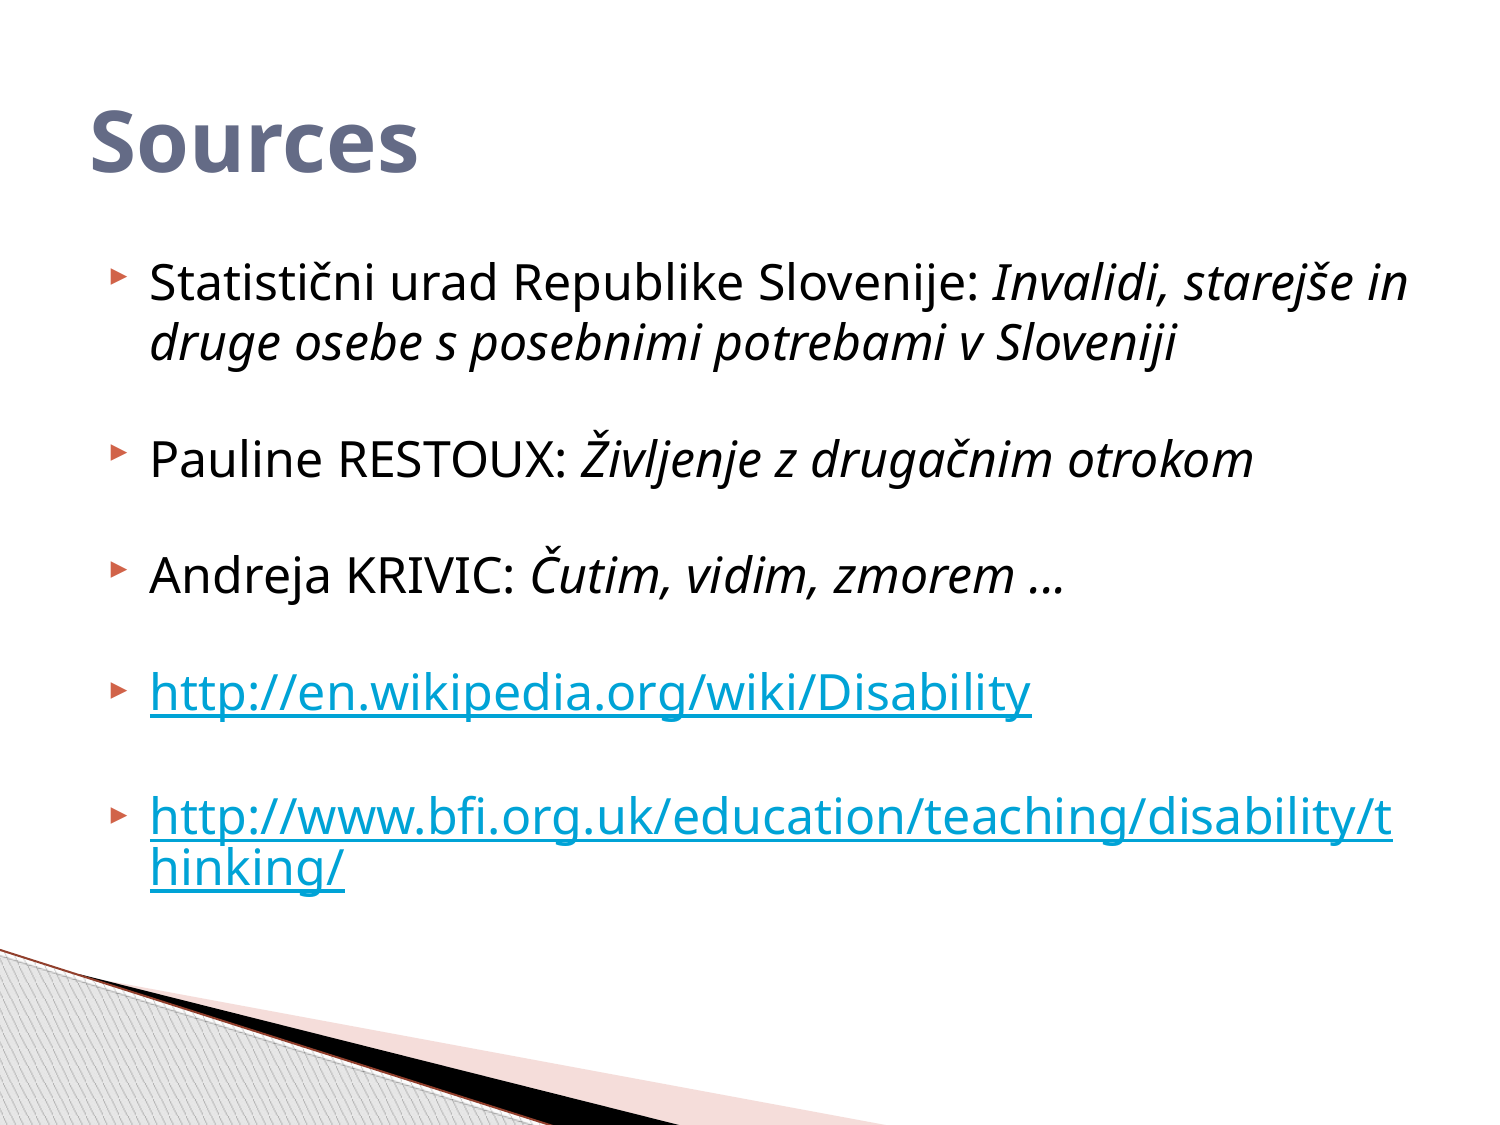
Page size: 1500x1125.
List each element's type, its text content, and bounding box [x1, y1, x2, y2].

list Statistični urad Republike Slovenije: Invalidi, starejše in druge osebe s posebnimi potrebami v Sloveniji Pauline RESTOUX: Življenje z drugačnim otrokom Andreja KRIVIC: Čutim, vidim, zmorem ... http://en.wikipedia.org/wiki/Disability http://www.bfi.org.uk/education/teaching/disability/thinking/ [75, 242, 1425, 986]
title Sources [75, 45, 1425, 233]
